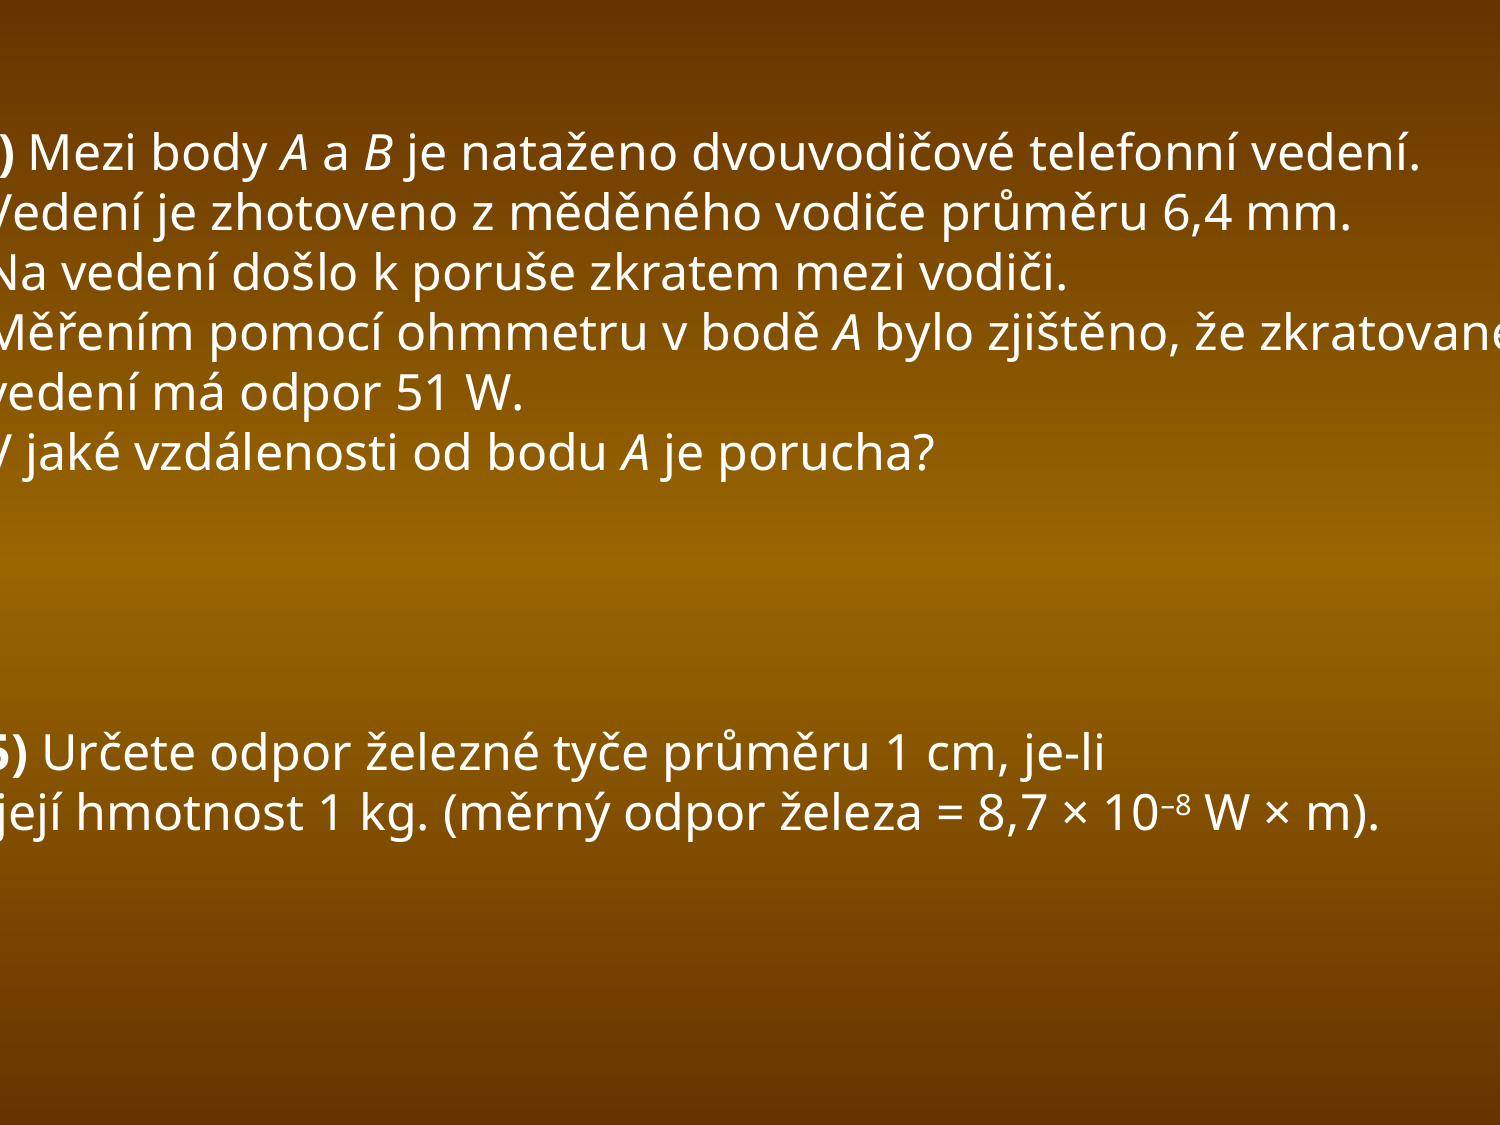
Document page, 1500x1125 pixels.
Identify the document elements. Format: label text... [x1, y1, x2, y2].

text_box 4) Mezi body A a B je nataženo dvouvodičové telefonní vedení. Vedení je zhotoveno z měděného vodiče průměru 6,4 mm. Na vedení došlo k poruše zkratem mezi vodiči. Měřením pomocí ohmmetru v bodě A bylo zjištěno, že zkratované vedení má odpor 51 W. V jaké vzdálenosti od bodu A je porucha? 5) Určete odpor železné tyče průměru 1 cm, je-li její hmotnost 1 kg. (měrný odpor železa = 8,7 × 10–8 W × m). [0, 112, 1500, 1125]
